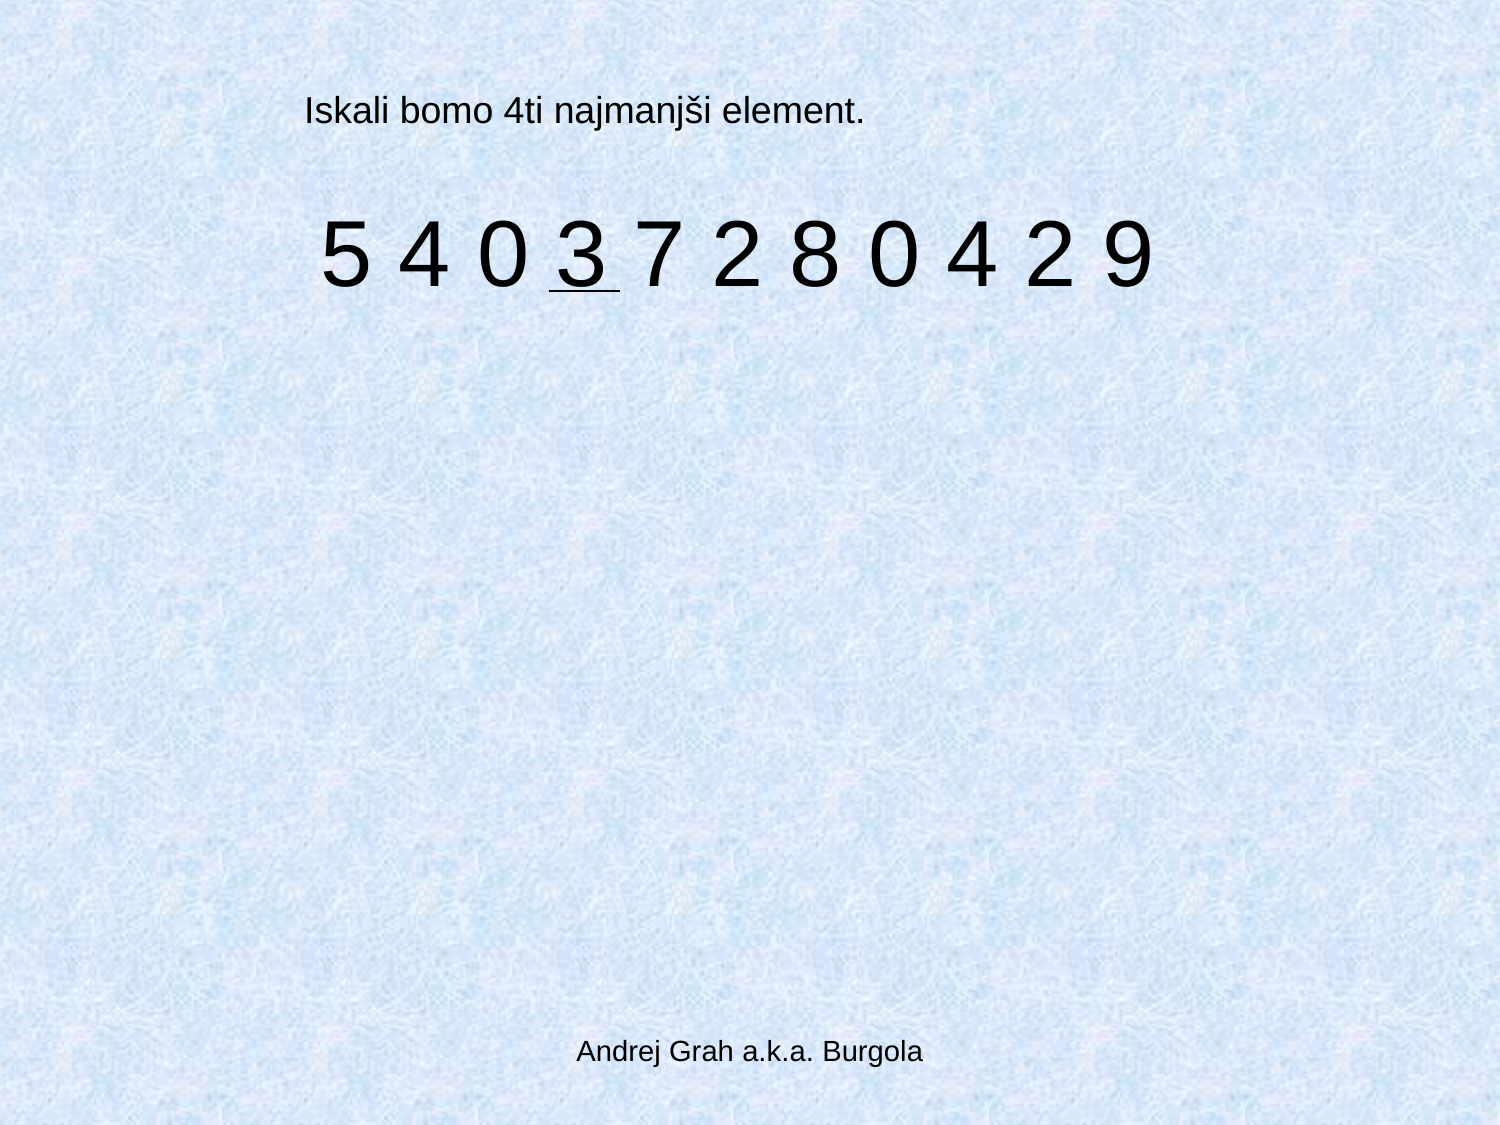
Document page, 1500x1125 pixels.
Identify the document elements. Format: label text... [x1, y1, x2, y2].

text_box Andrej Grah a.k.a. Burgola [512, 1024, 988, 1103]
text_box 5 4 0 3 7 2 8 0 4 2 9 [194, 184, 1282, 313]
picture [0, 0, 1500, 1125]
text_box Iskali bomo 4ti najmanjši element. [289, 78, 1211, 139]
